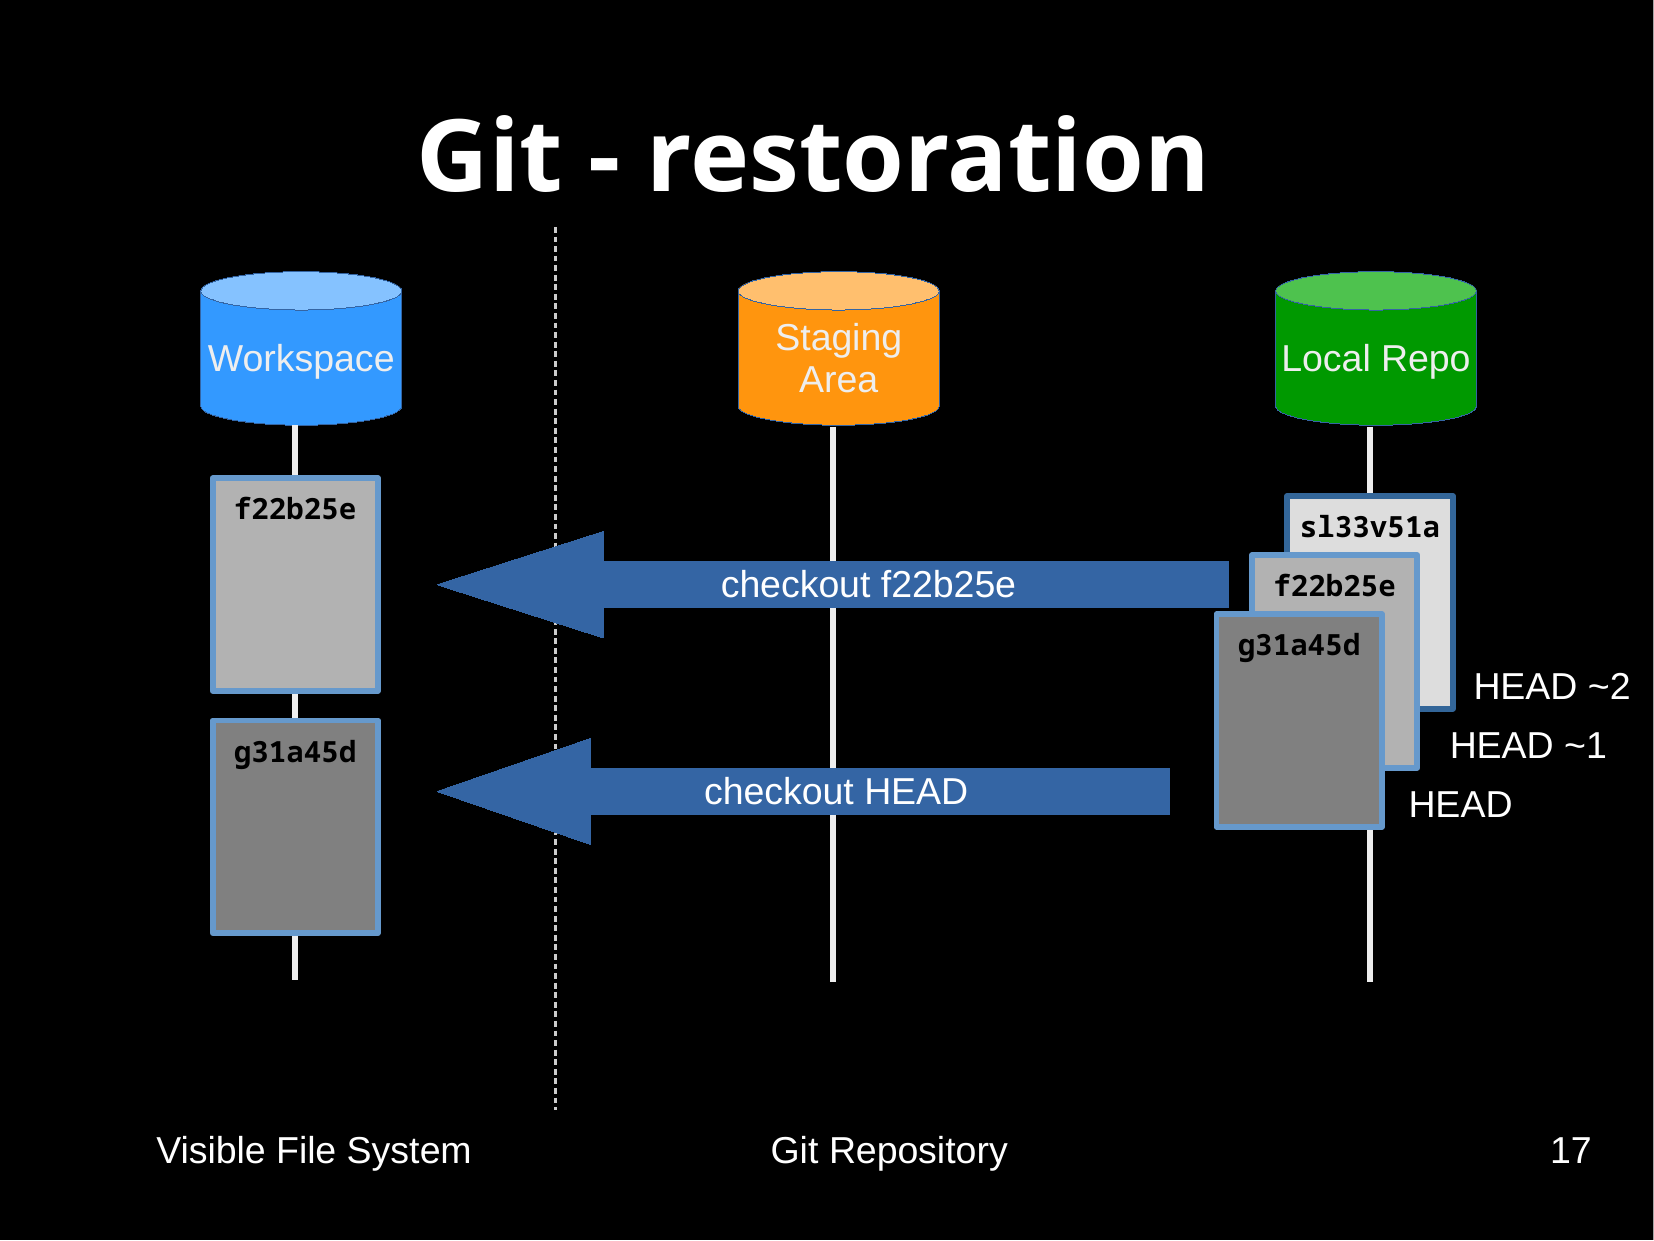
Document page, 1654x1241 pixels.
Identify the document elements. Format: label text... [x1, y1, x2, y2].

text_box checkout f22b25e [437, 531, 1229, 638]
text_box checkout HEAD [437, 738, 1170, 845]
text_box Staging Area [738, 292, 940, 426]
text_box g31a45d [212, 720, 378, 934]
text_box HEAD ~1 [1435, 716, 1623, 774]
text_box Git Repository [755, 1122, 1023, 1179]
text_box HEAD [1393, 775, 1528, 833]
text_box f22b25e [212, 478, 378, 691]
text_box Local Repo [1275, 293, 1477, 426]
text_box g31a45d [1216, 614, 1382, 827]
text_box 17 [1535, 1122, 1607, 1179]
text_box HEAD ~2 [1458, 657, 1646, 715]
text_box f22b25e [1251, 555, 1418, 768]
title Git - restoration [82, 49, 1571, 257]
text_box Visible File System [141, 1122, 487, 1179]
text_box sl33v51a [1287, 496, 1453, 709]
text_box Workspace [200, 292, 402, 426]
